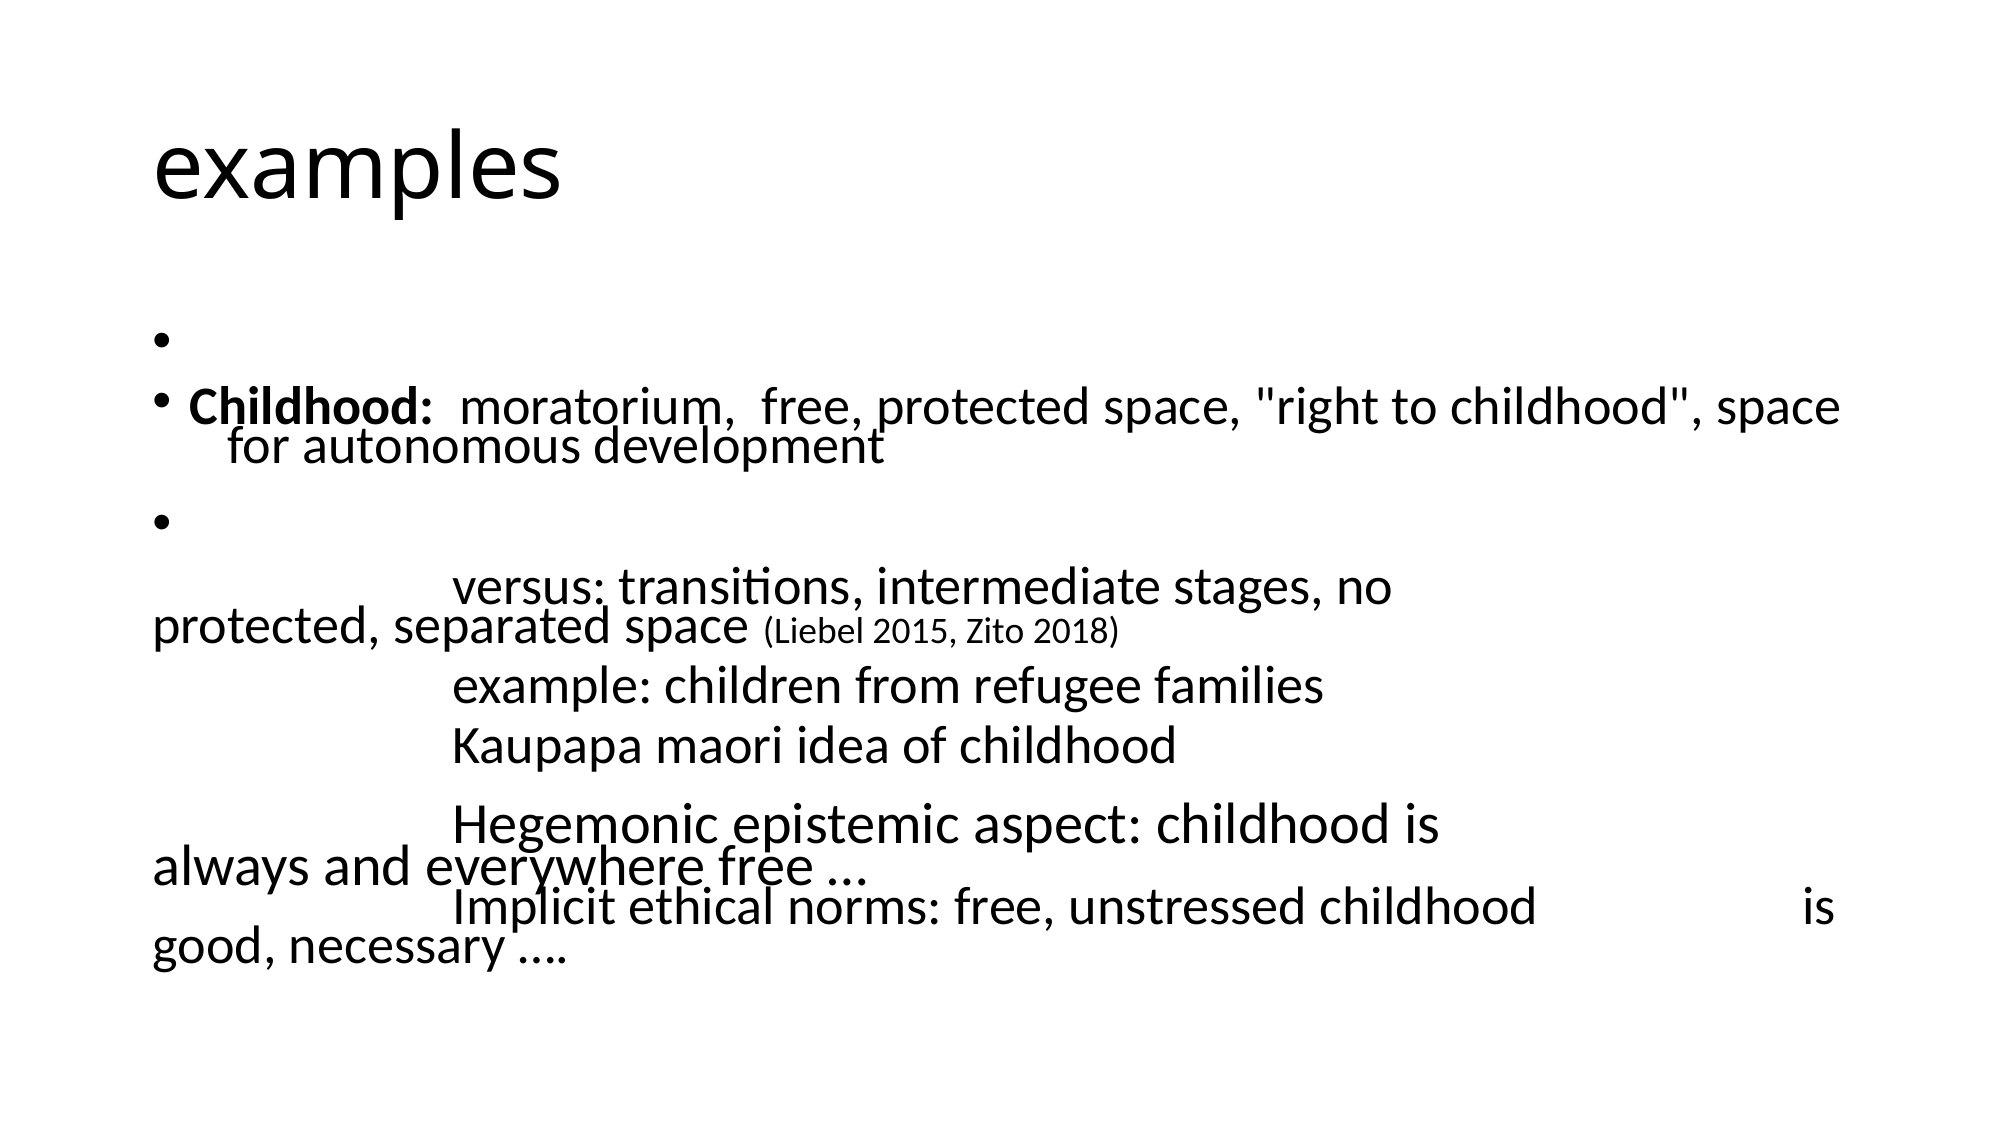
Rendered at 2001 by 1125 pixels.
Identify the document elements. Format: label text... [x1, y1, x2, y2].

list Childhood: moratorium, free, protected space, "right to childhood", space for autonomous development versus: transitions, intermediate stages, no protected, separated space (Liebel 2015, Zito 2018) example: children from refugee families Kaupapa maori idea of childhood Hegemonic epistemic aspect: childhood is always and everywhere free … Implicit ethical norms: free, unstressed childhood is good, necessary …. [137, 299, 1863, 1014]
title examples [137, 59, 1863, 278]
